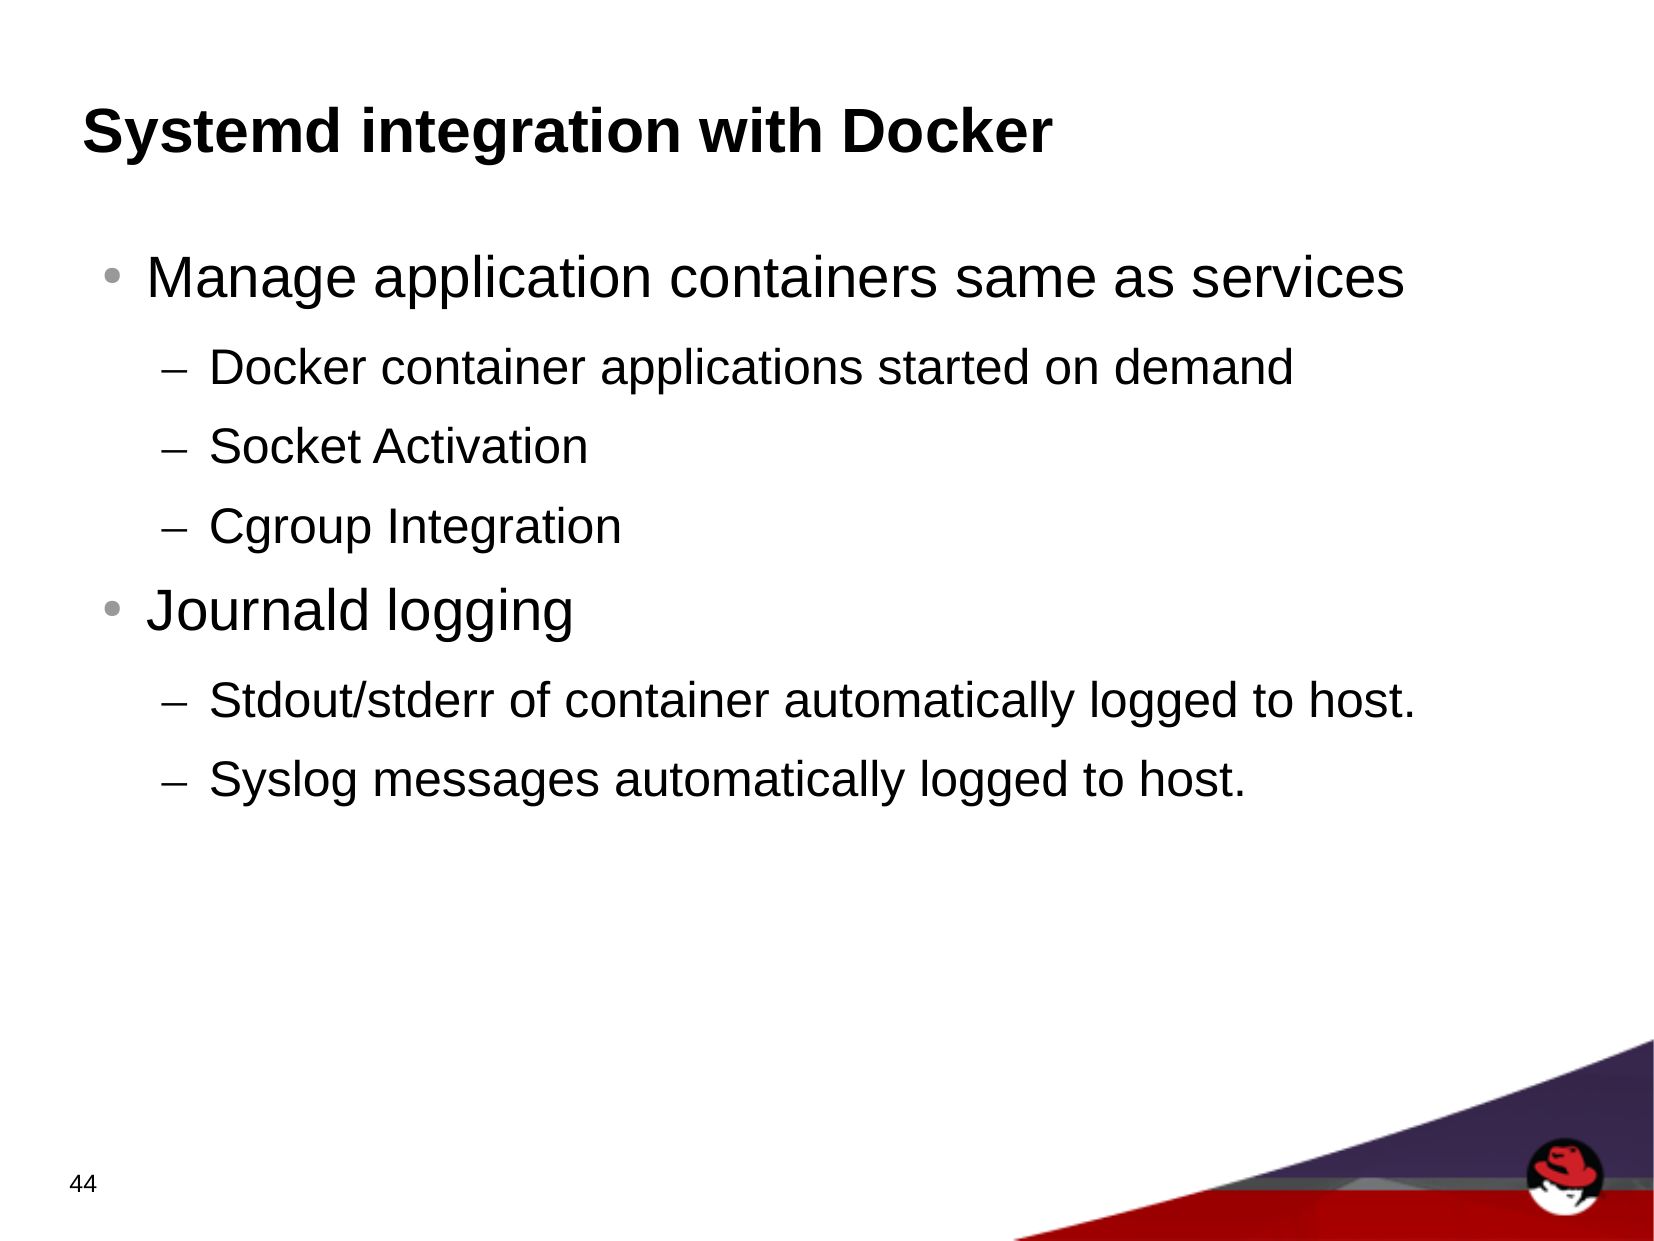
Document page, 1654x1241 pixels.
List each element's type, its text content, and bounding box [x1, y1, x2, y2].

picture [1012, 1036, 1654, 1241]
list Manage application containers same as services Docker container applications started on demand Socket Activation Cgroup Integration Journald logging Stdout/stderr of container automatically logged to host. Syslog messages automatically logged to host. [86, 244, 1576, 1039]
title Systemd integration with Docker [82, 37, 1571, 226]
